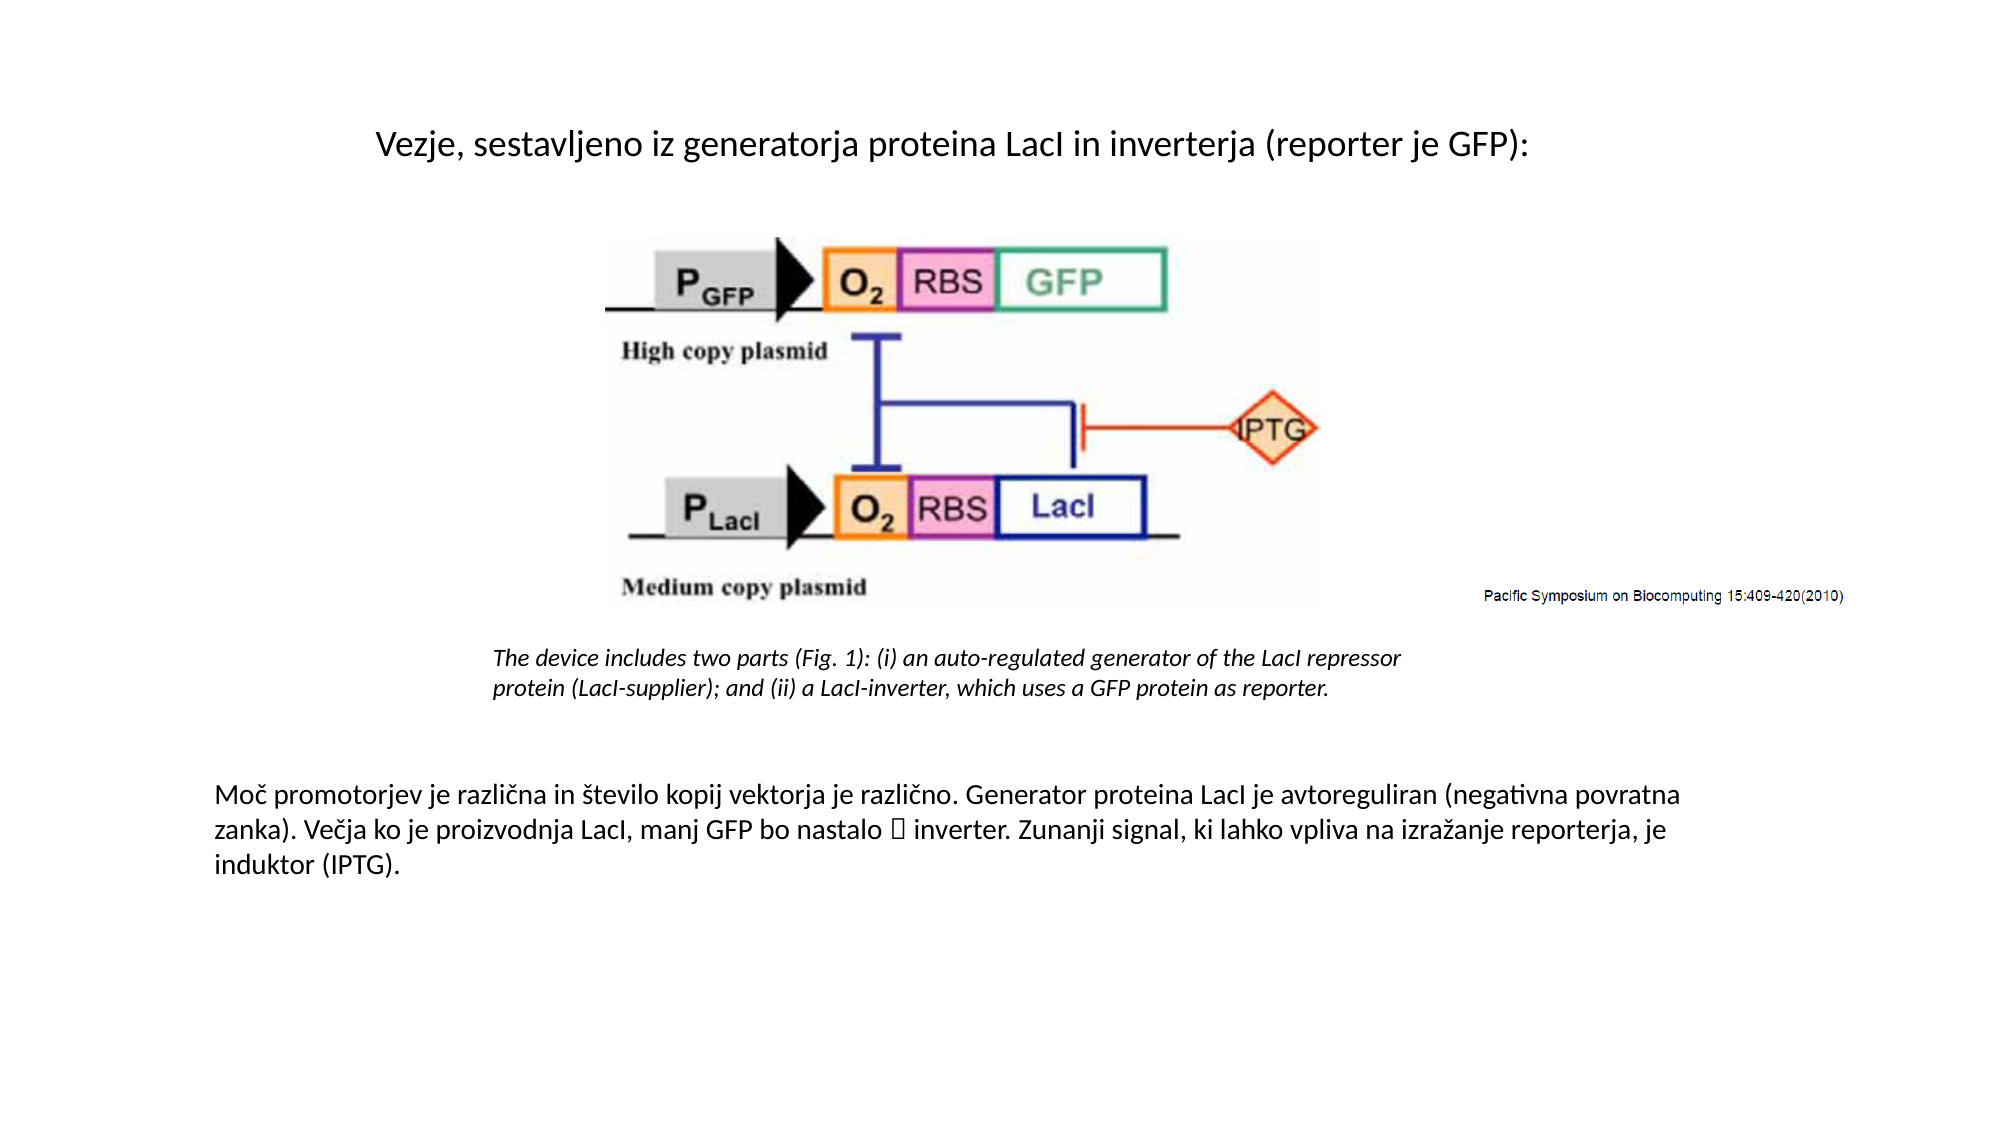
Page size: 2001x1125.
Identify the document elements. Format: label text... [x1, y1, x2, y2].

picture [529, 193, 1351, 614]
text_box Moč promotorjev je različna in število kopij vektorja je različno. Generator proteina LacI je avtoreguliran (negativna povratna zanka). Večja ko je proizvodnja LacI, manj GFP bo nastalo  inverter. Zunanji signal, ki lahko vpliva na izražanje reporterja, je induktor (IPTG). [199, 768, 1757, 889]
text_box The device includes two parts (Fig. 1): (i) an auto-regulated generator of the LacI repressor protein (LacI-supplier); and (ii) a LacI-inverter, which uses a GFP protein as reporter. [478, 634, 1479, 710]
text_box Vezje, sestavljeno iz generatorja proteina LacI in inverterja (reporter je GFP): [360, 111, 1555, 172]
picture [1478, 581, 1851, 609]
